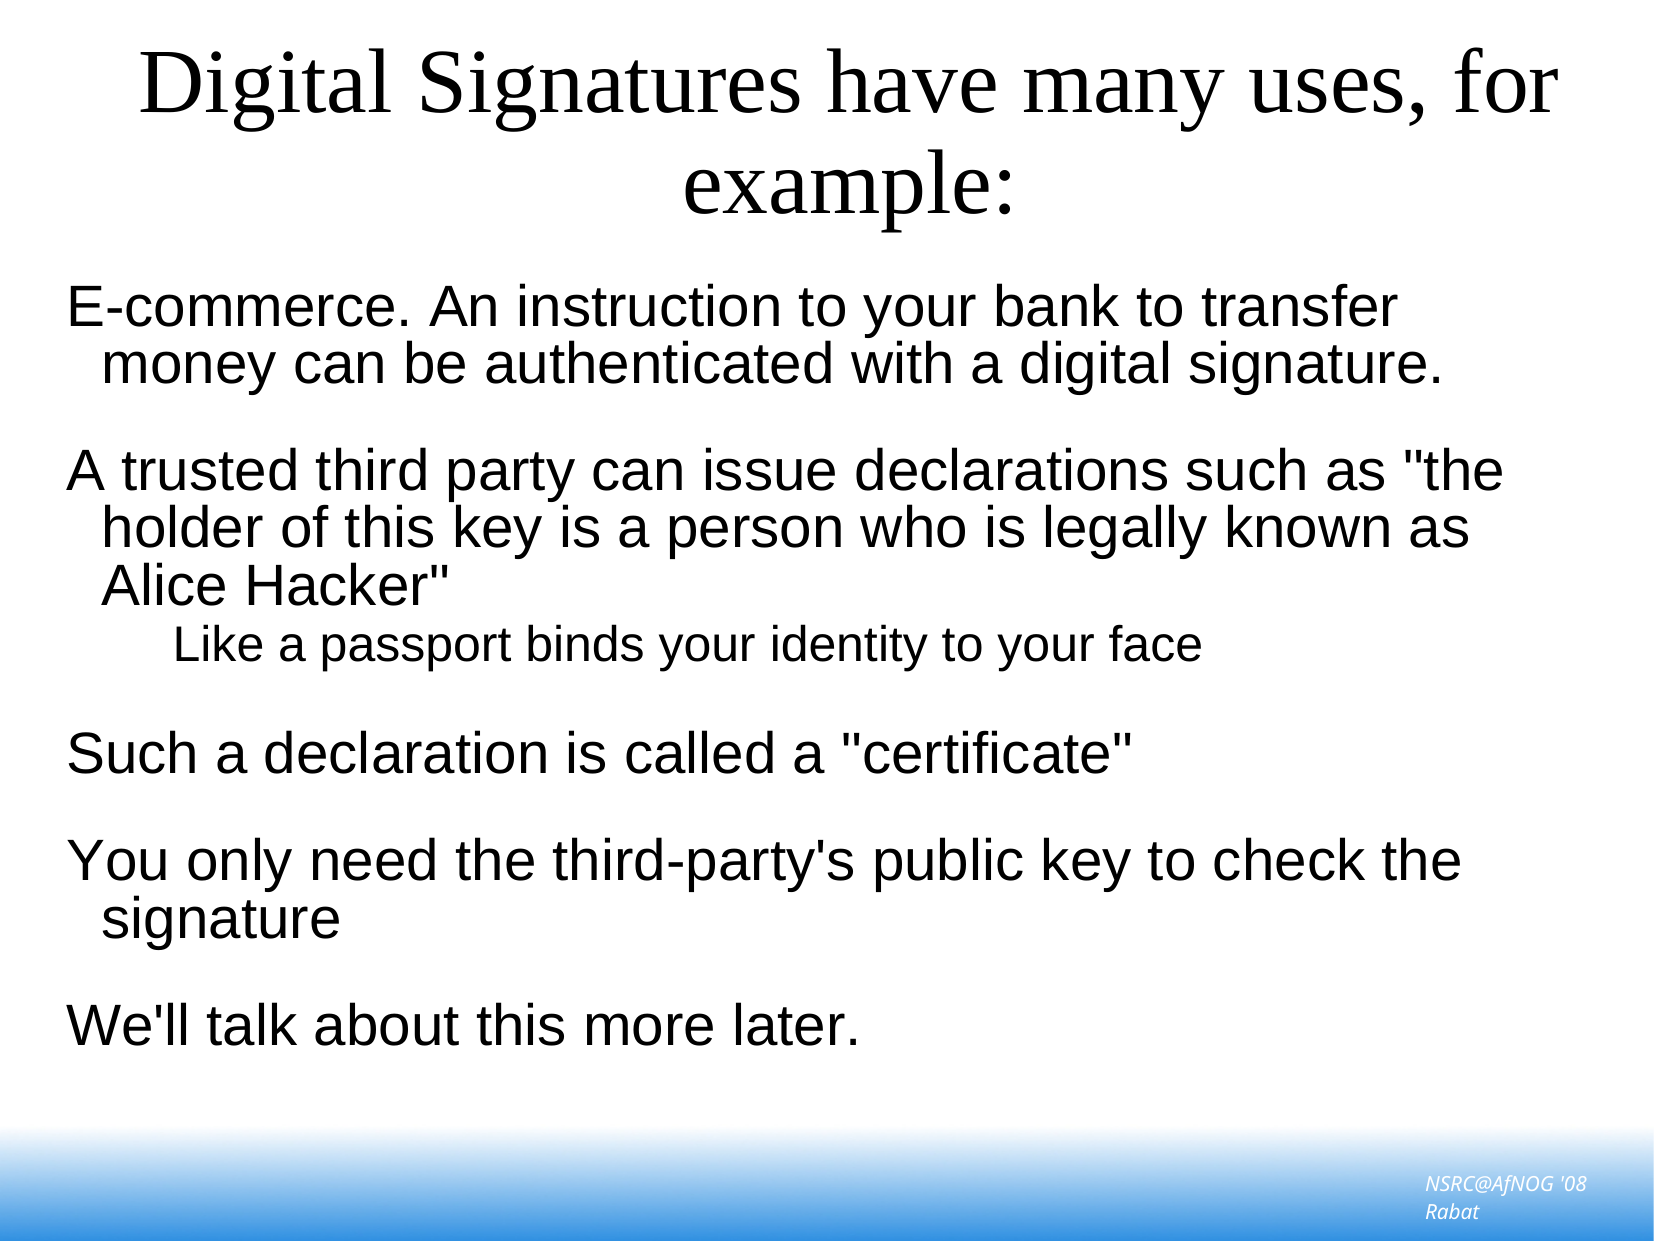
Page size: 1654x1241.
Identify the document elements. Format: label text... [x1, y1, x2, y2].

title Digital Signatures have many uses, for example: [125, 30, 1576, 262]
picture [0, 1124, 1654, 1241]
list E-commerce. An instruction to your bank to transfer money can be authenticated with a digital signature. A trusted third party can issue declarations such as "the holder of this key is a person who is legally known as Alice Hacker" Like a passport binds your identity to your face Such a declaration is called a "certificate" You only need the third-party's public key to check the signature We'll talk about this more later. [30, 280, 1576, 1088]
